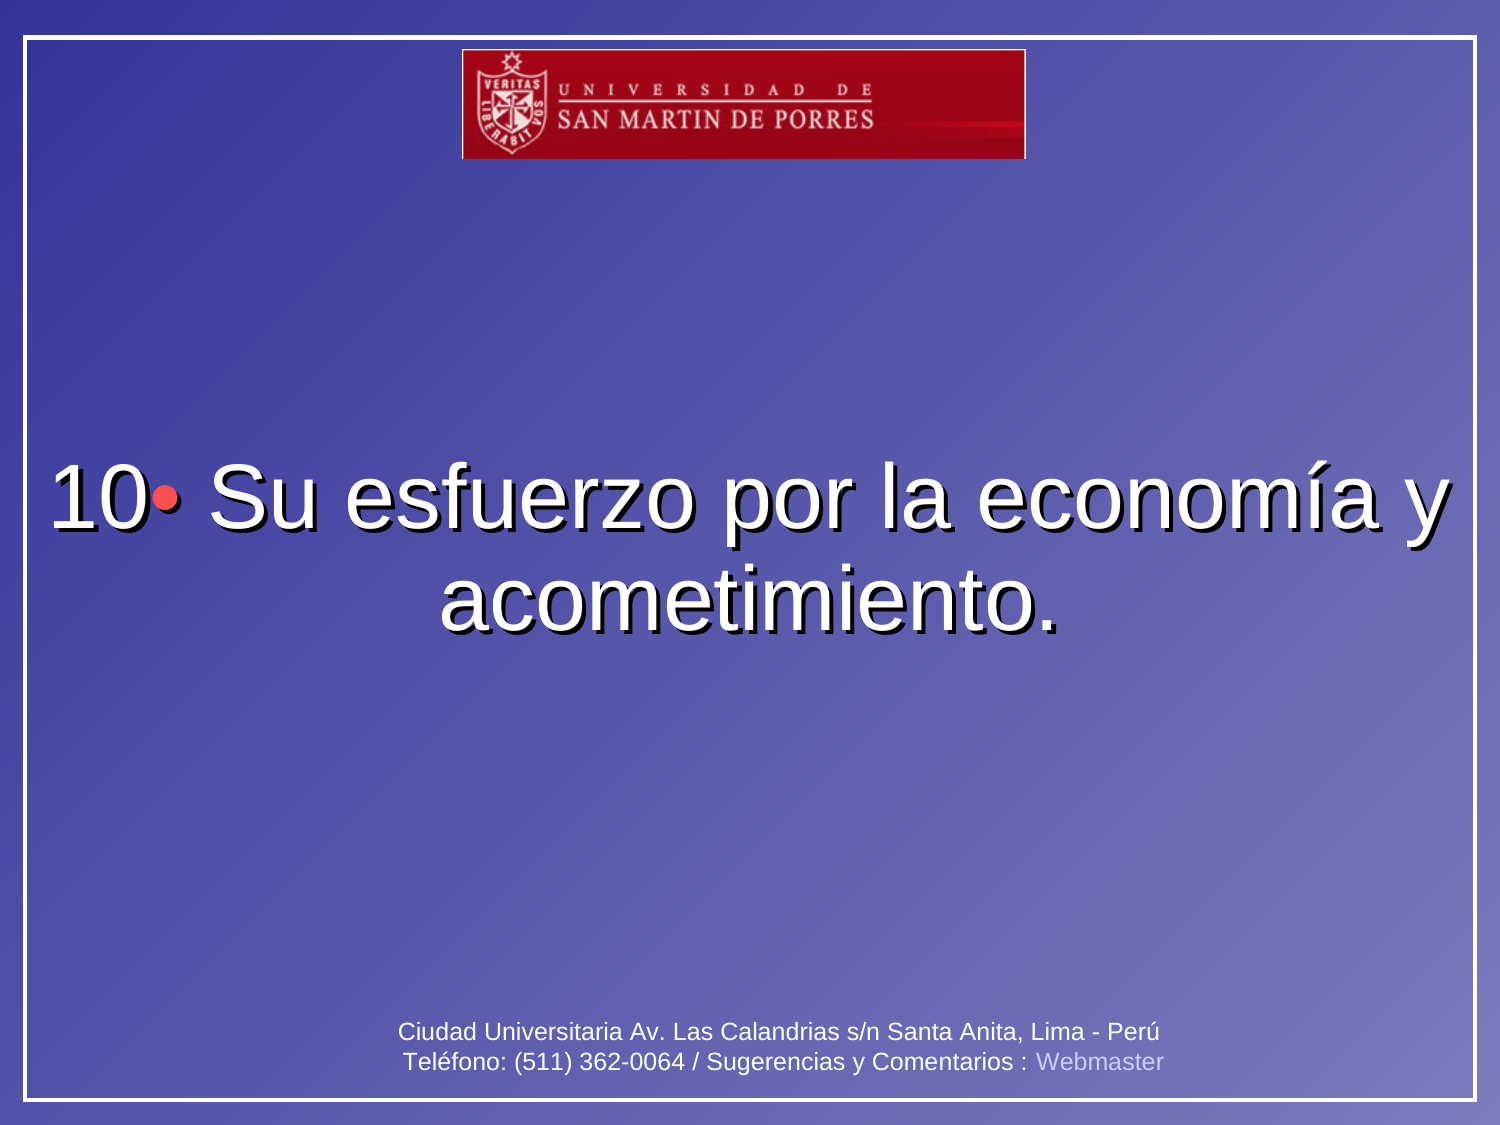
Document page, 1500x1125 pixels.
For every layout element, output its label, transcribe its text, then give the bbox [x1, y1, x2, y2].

title 10• Su esfuerzo por la economía y acometimiento. [0, 437, 1500, 673]
picture [462, 49, 1026, 159]
